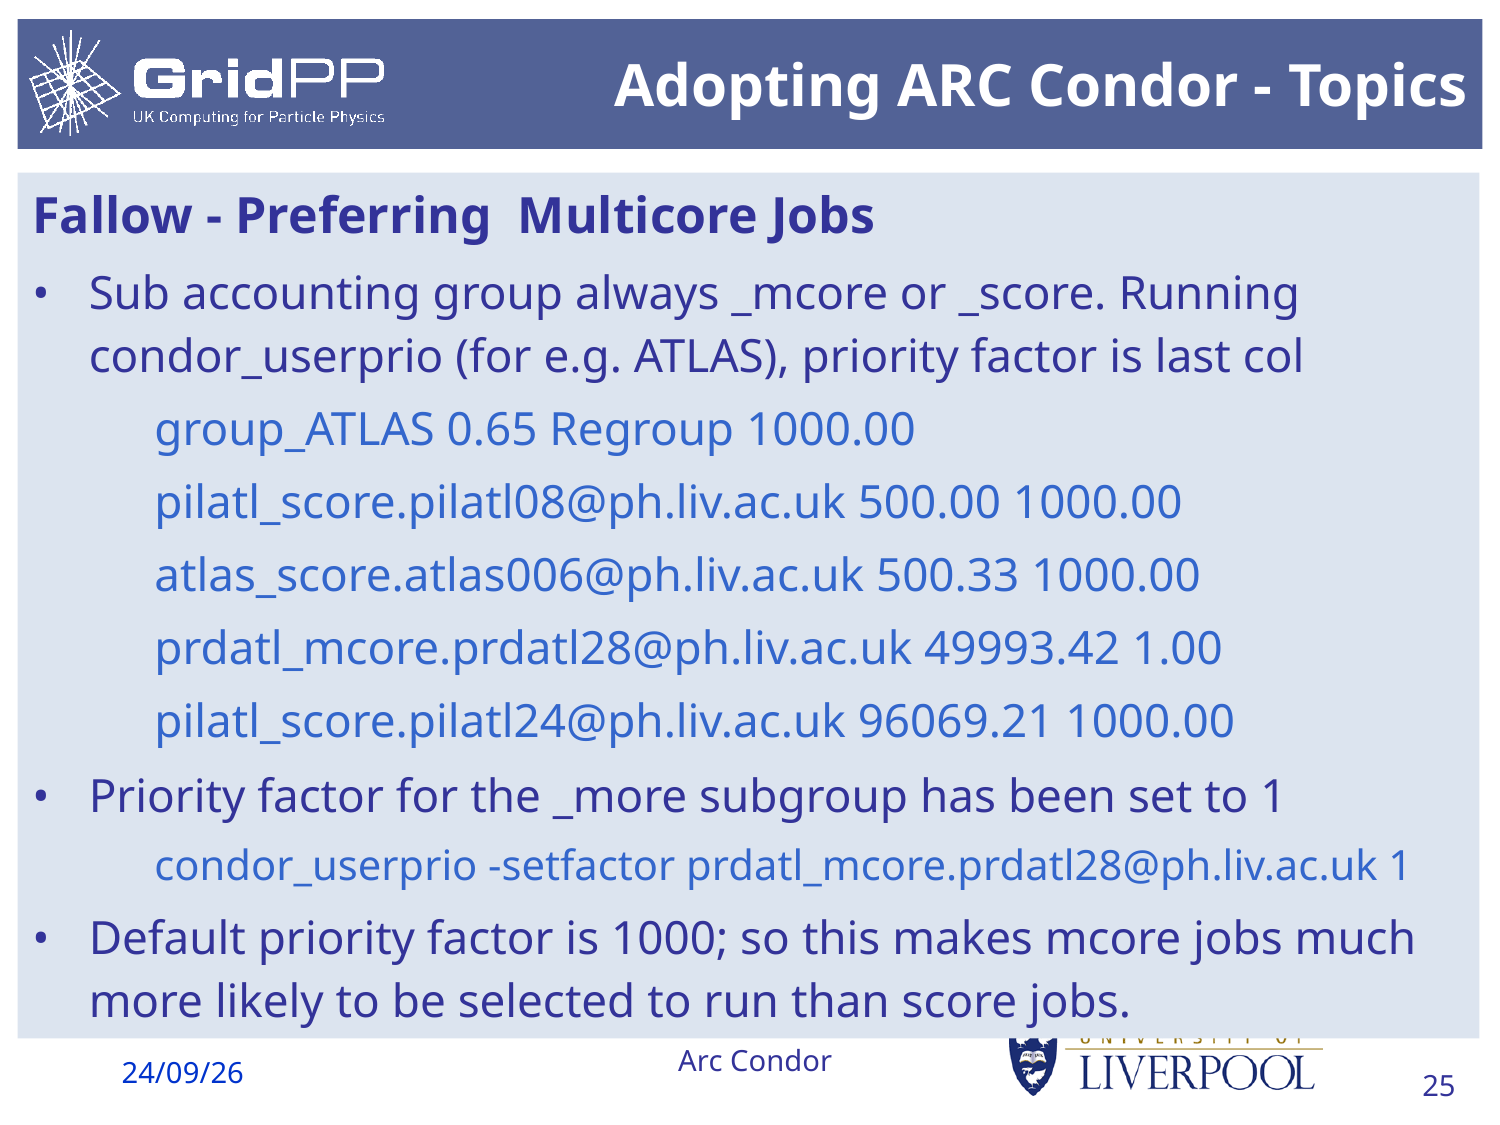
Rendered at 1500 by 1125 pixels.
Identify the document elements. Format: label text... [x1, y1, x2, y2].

text_box <number> [1388, 1059, 1471, 1094]
picture [1009, 1039, 1323, 1096]
text_box Arc Condor [536, 1034, 975, 1094]
text_box 01/03/16 [29, 1046, 337, 1095]
title Adopting ARC Condor - Topics [513, 19, 1483, 149]
picture [29, 30, 384, 136]
list Fallow - Preferring Multicore Jobs Sub accounting group always _mcore or _score. Running condor_userprio (for e.g. ATLAS), priority factor is last col group_ATLAS 0.65 Regroup 1000.00 pilatl_score.pilatl08@ph.liv.ac.uk 500.00 1000.00 atlas_score.atlas006@ph.liv.ac.uk 500.33 1000.00 prdatl_mcore.prdatl28@ph.liv.ac.uk 49993.42 1.00 pilatl_score.pilatl24@ph.liv.ac.uk 96069.21 1000.00 Priority factor for the _more subgroup has been set to 1 condor_userprio -setfactor prdatl_mcore.prdatl28@ph.liv.ac.uk 1 Default priority factor is 1000; so this makes mcore jobs much more likely to be selected to run than score jobs. [17, 172, 1480, 991]
